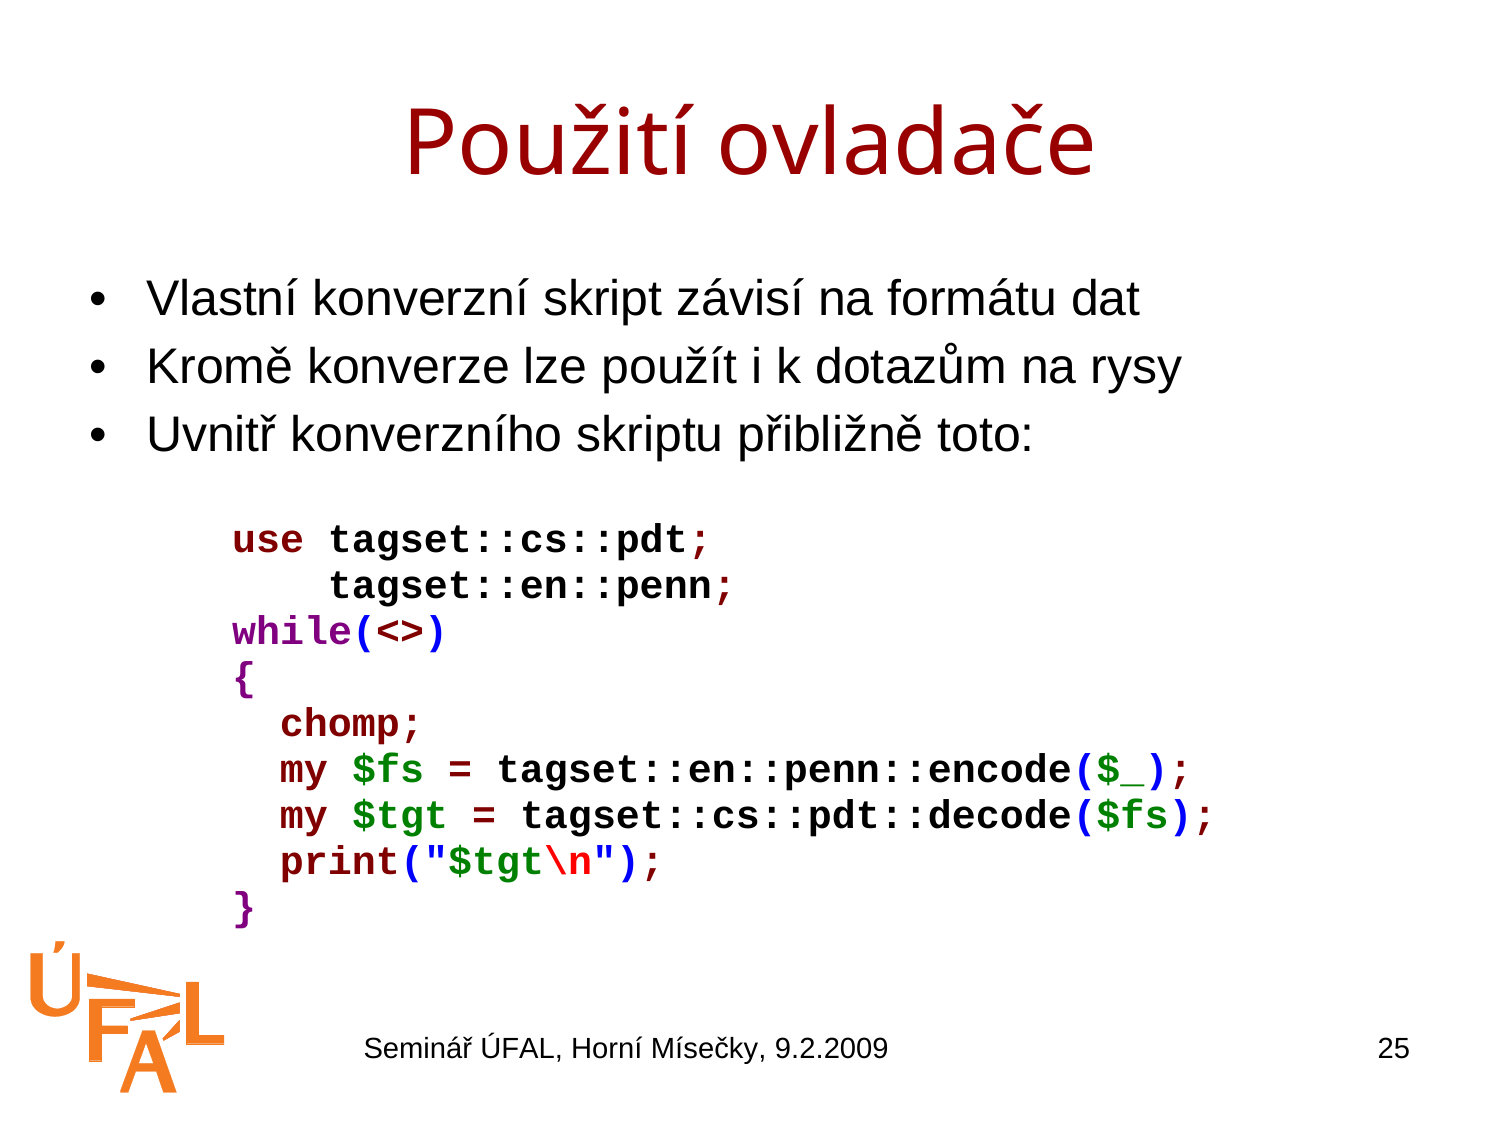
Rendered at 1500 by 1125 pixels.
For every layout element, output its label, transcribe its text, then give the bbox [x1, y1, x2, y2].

picture [218, 511, 1270, 941]
list Vlastní konverzní skript závisí na formátu dat Kromě konverze lze použít i k dotazům na rysy Uvnitř konverzního skriptu přibližně toto: [75, 262, 1426, 504]
title Použití ovladače [75, 45, 1426, 233]
